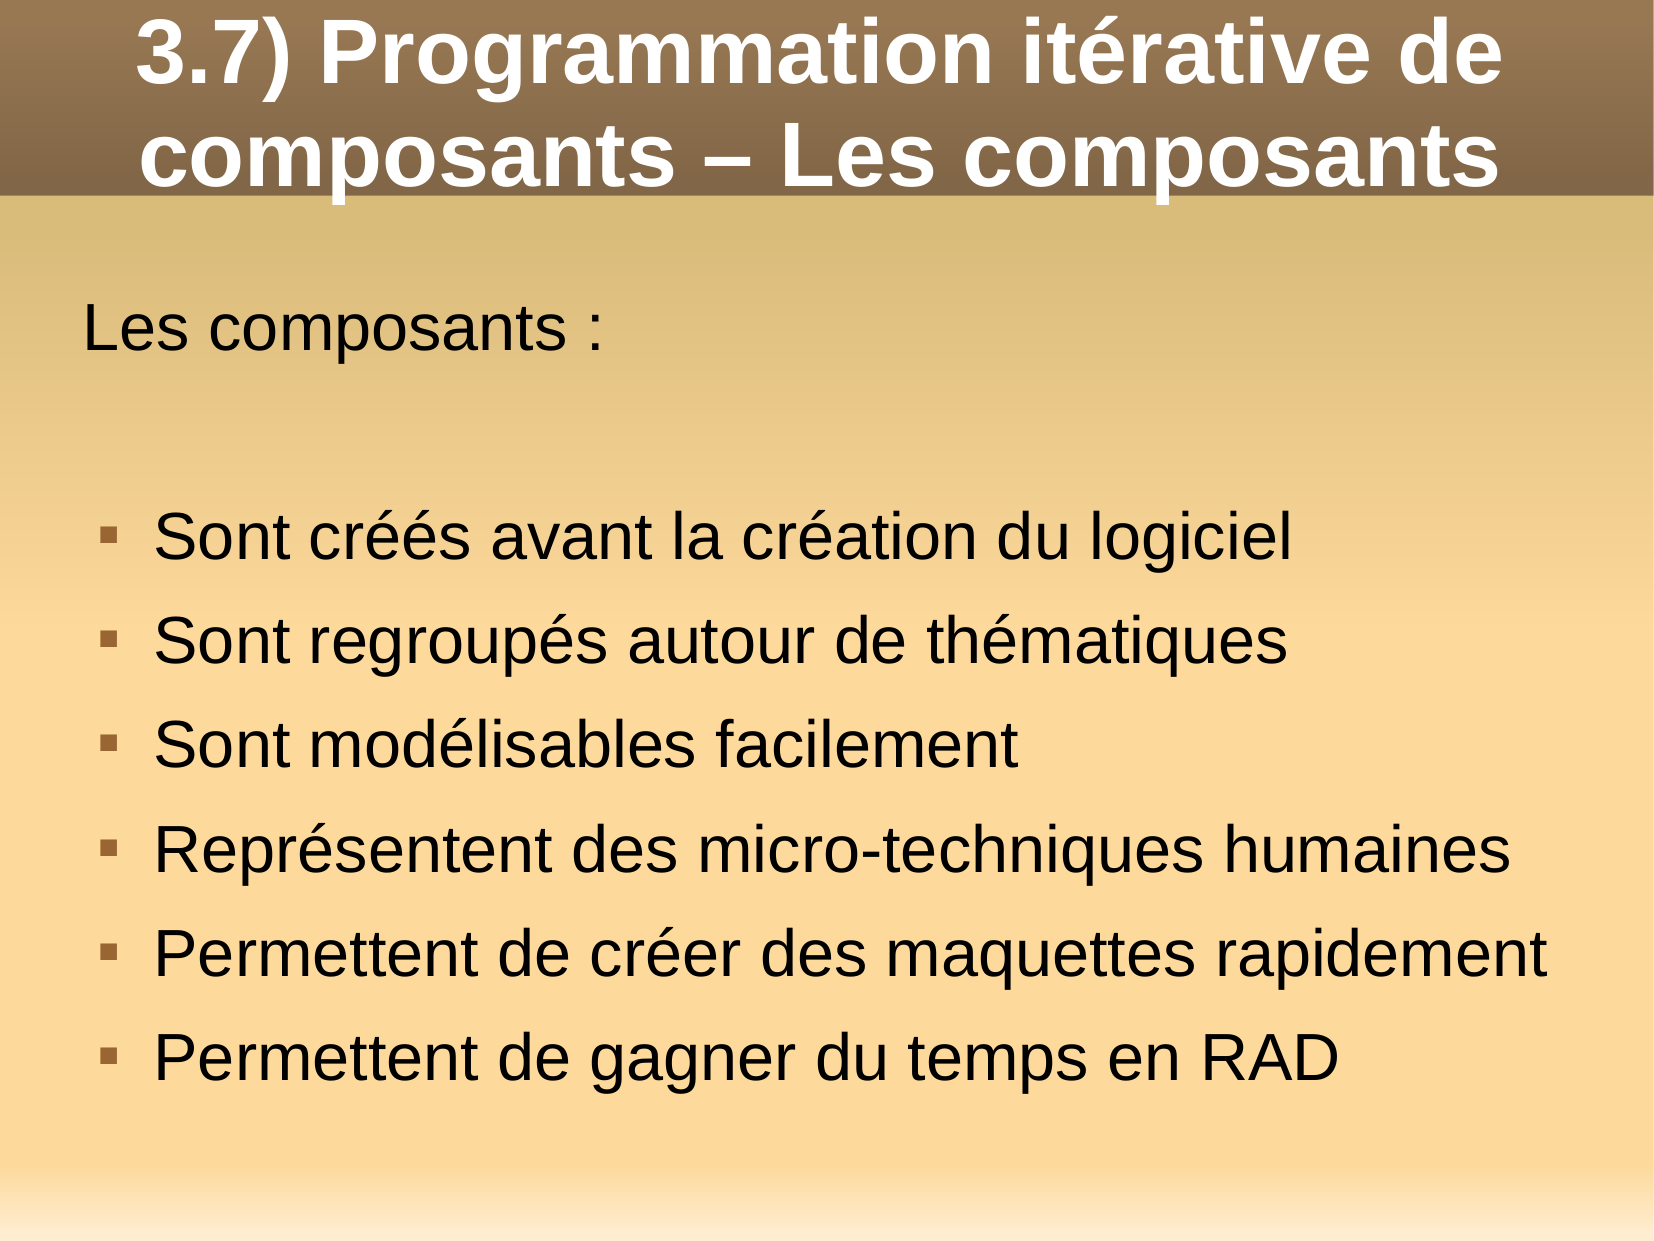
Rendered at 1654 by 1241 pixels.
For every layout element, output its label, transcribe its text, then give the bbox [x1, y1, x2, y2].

list Les composants : Sont créés avant la création du logiciel Sont regroupés autour de thématiques Sont modélisables facilement Représentent des micro-techniques humaines Permettent de créer des maquettes rapidement Permettent de gagner du temps en RAD [82, 290, 1571, 1096]
title 3.7) Programmation itérative de composants – Les composants [76, 1, 1565, 207]
picture [0, 0, 1654, 1241]
